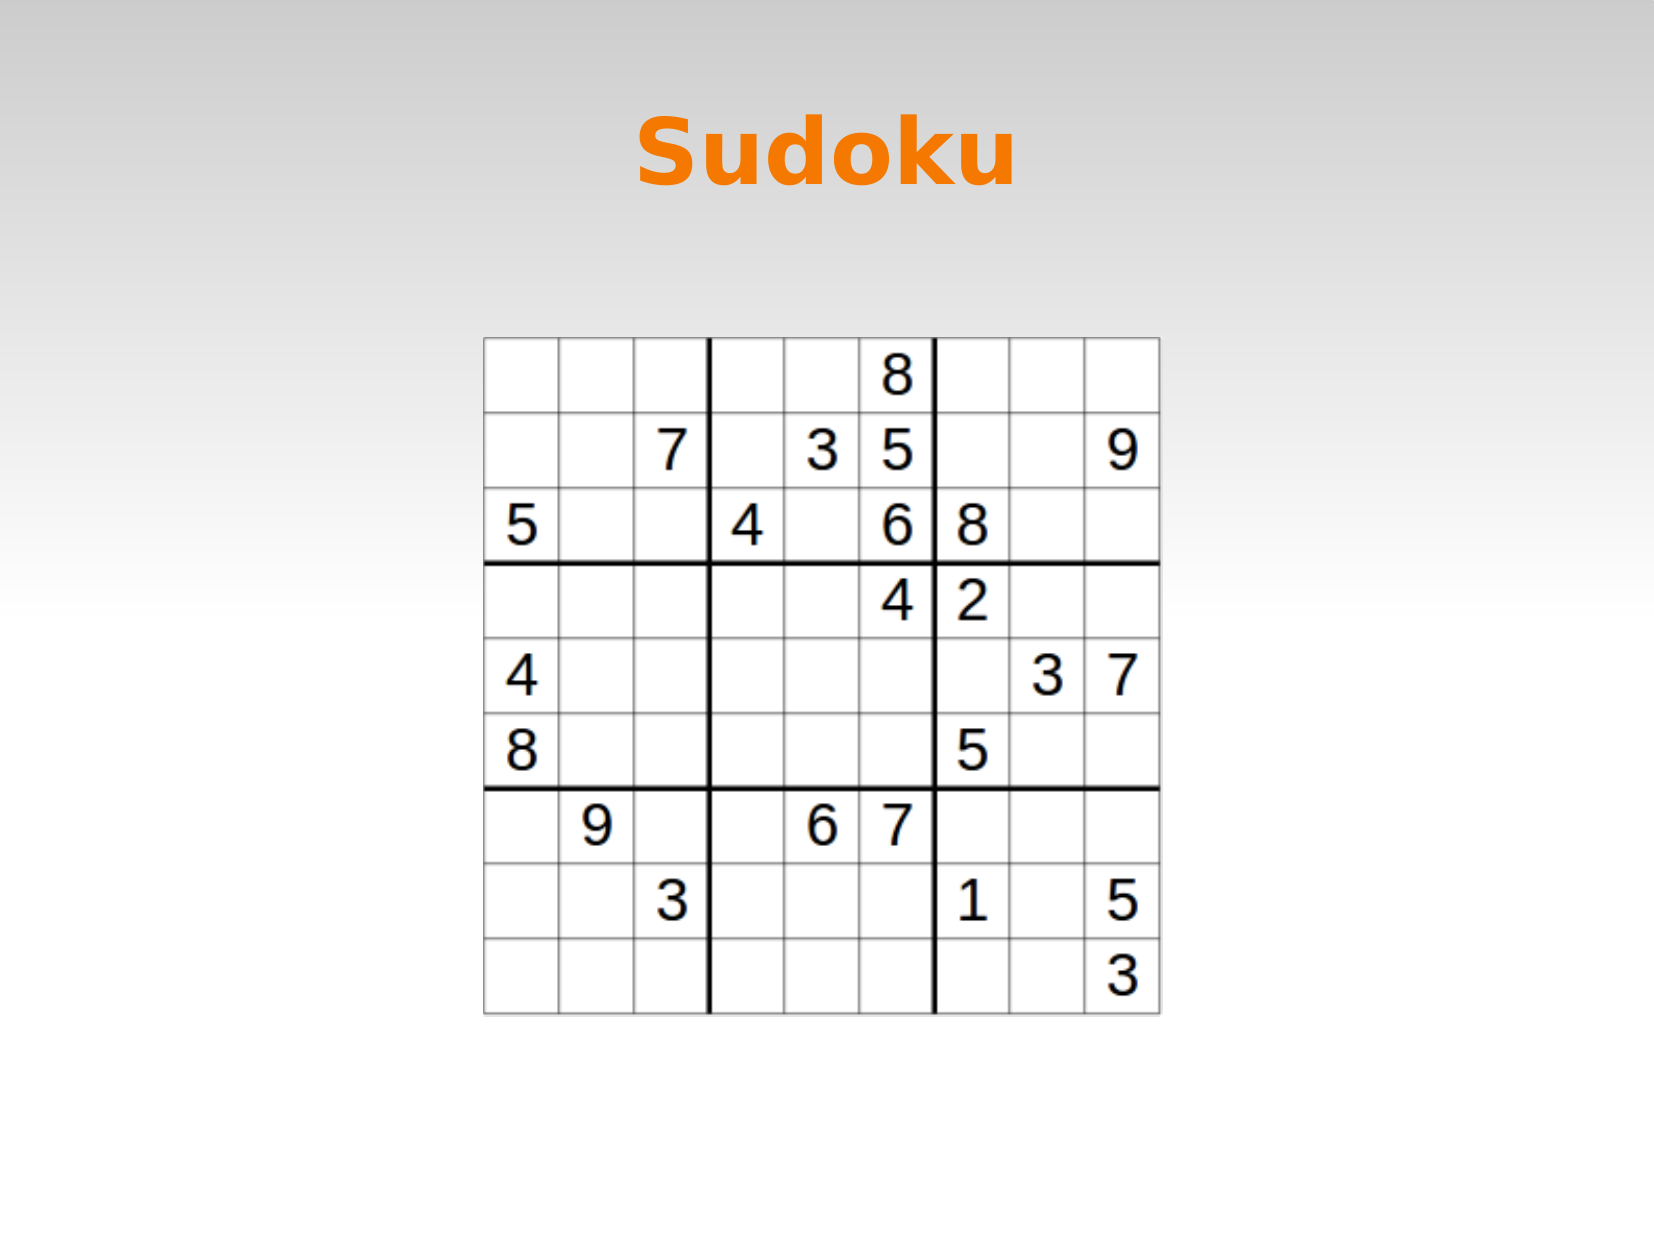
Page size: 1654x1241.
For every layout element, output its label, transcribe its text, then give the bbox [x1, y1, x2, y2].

picture [483, 337, 1163, 1017]
title Sudoku [82, 56, 1571, 250]
